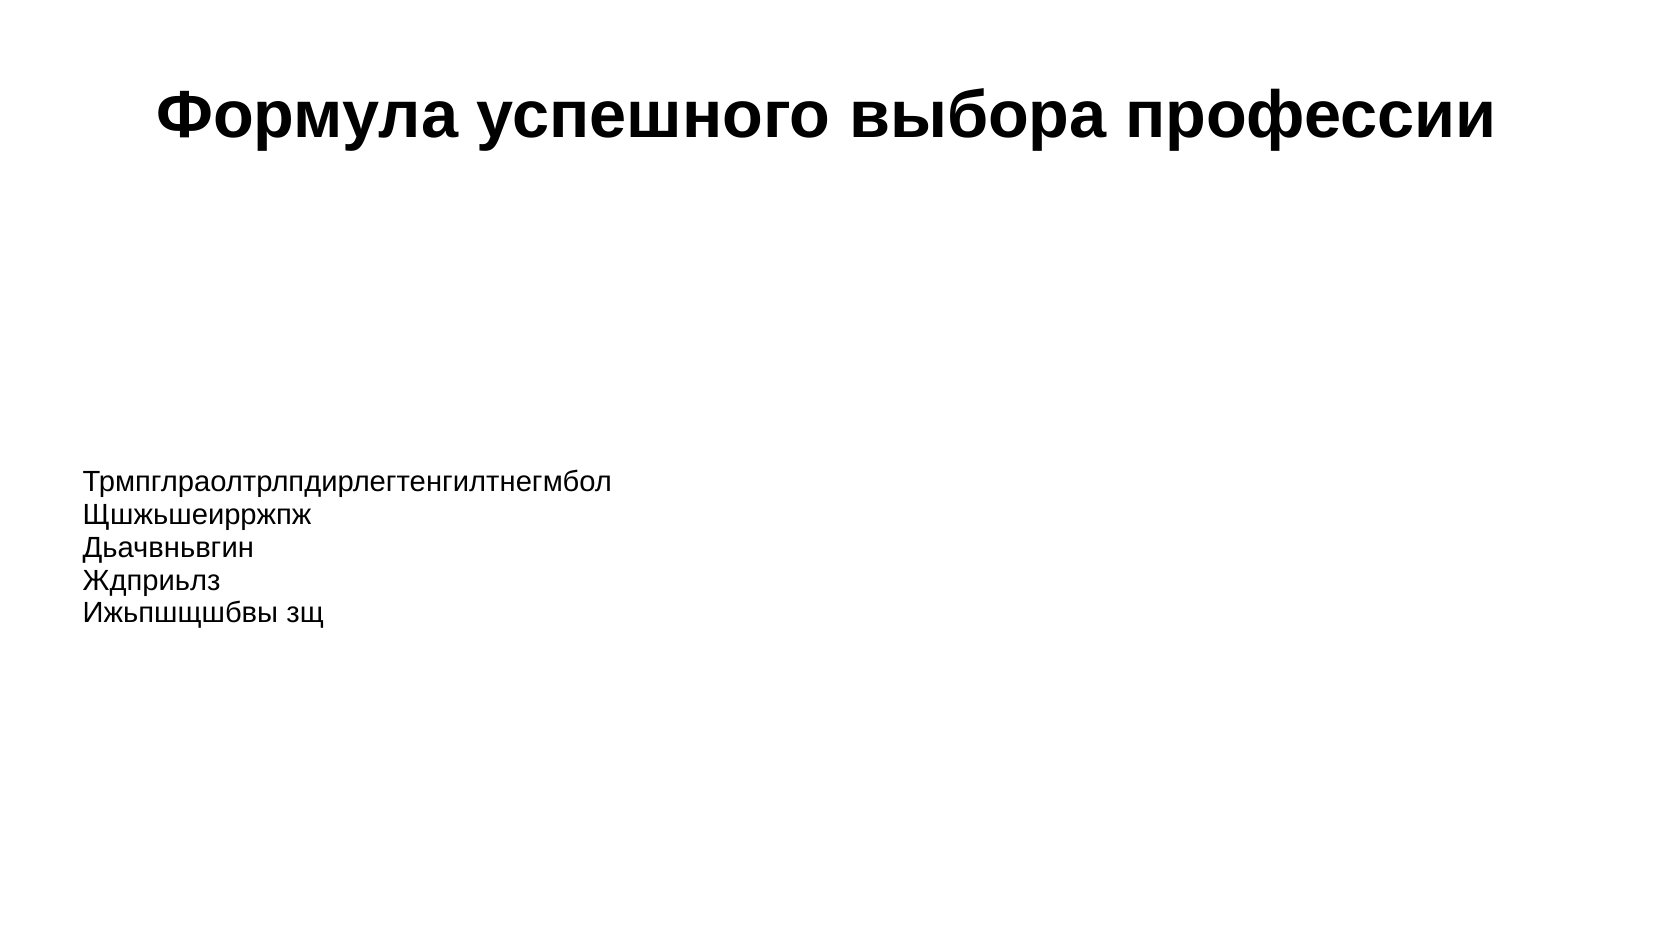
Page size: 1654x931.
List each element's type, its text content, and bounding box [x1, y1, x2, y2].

title Формула успешного выбора профессии [82, 37, 1571, 193]
subtitle Трмпглраолтрлпдирлегтенгилтнегмбол Щшжьшеирржпж Дьачвньвгин Ждприьлз Ижьпшщшбвы зщ [82, 354, 1571, 815]
